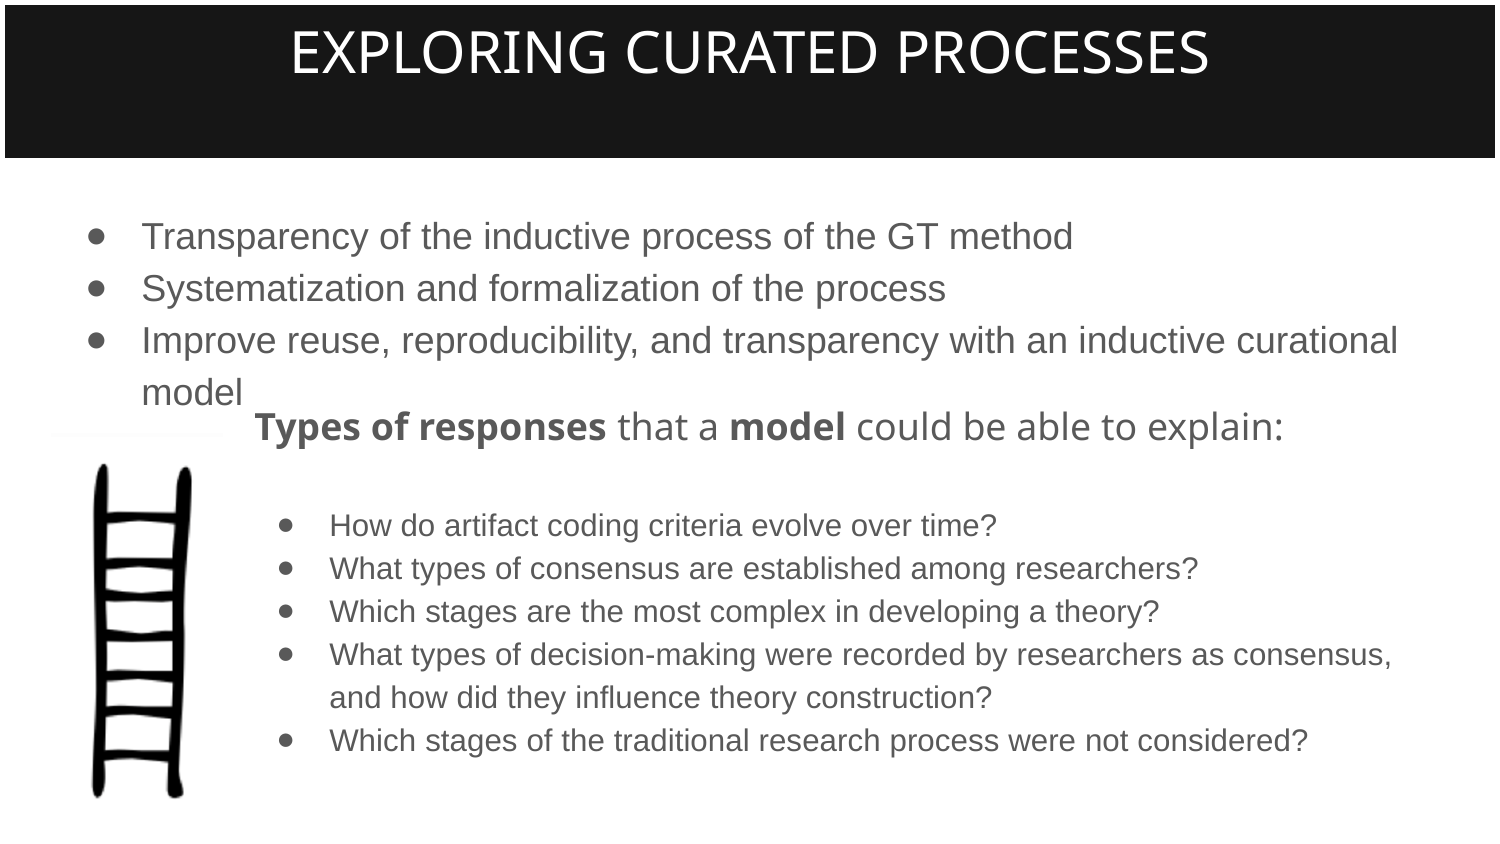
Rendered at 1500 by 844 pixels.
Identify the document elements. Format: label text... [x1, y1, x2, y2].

list Transparency of the inductive process of the GT method Systematization and formalization of the process Improve reuse, reproducibility, and transparency with an inductive curational model [51, 190, 1446, 760]
title Exploring curated Processes [0, 0, 1500, 164]
picture [51, 433, 223, 830]
text_box Types of responses that a model could be able to explain: How do artifact coding criteria evolve over time? What types of consensus are established among researchers? Which stages are the most complex in developing a theory? What types of decision-making were recorded by researchers as consensus, and how did they influence theory construction? Which stages of the traditional research process were not considered? [239, 380, 1438, 731]
